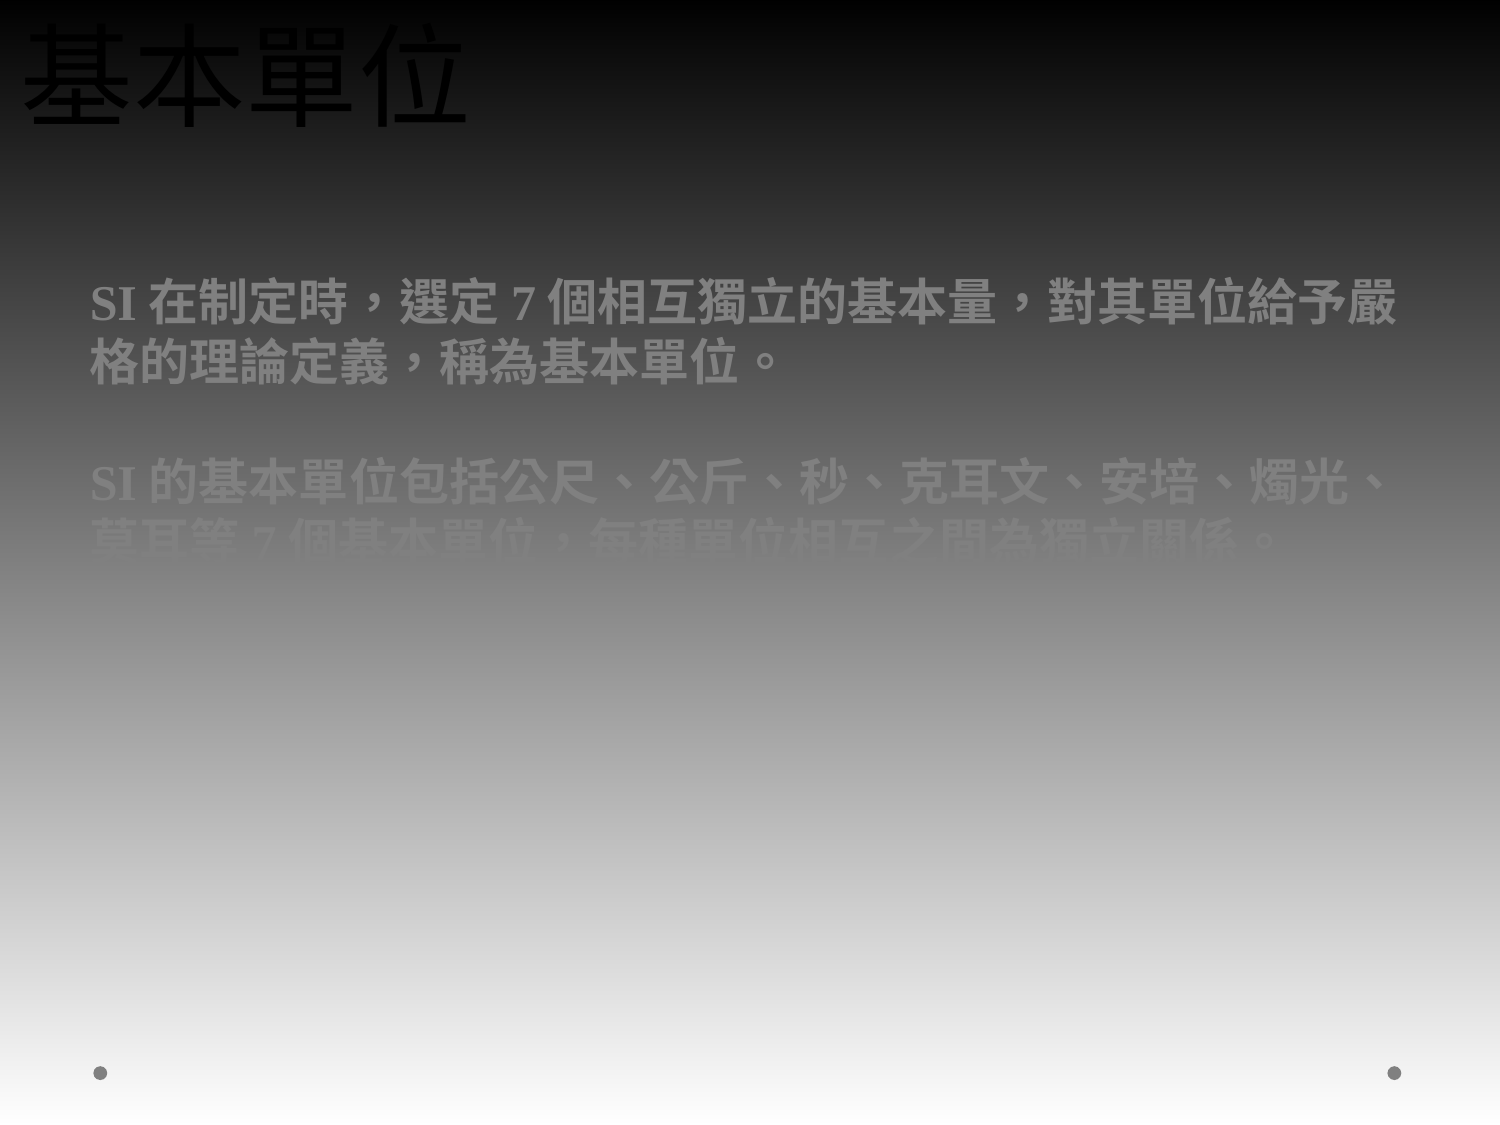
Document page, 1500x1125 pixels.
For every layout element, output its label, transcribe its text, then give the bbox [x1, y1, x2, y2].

list SI在制定時，選定7個相互獨立的基本量，對其單位給予嚴格的理論定義，稱為基本單位。 SI的基本單位包括公尺、公斤、秒、克耳文、安培、燭光、莫耳等7個基本單位，每種單位相互之間為獨立關係。 [75, 262, 1425, 1005]
text_box 基本單位 [5, 7, 1356, 149]
